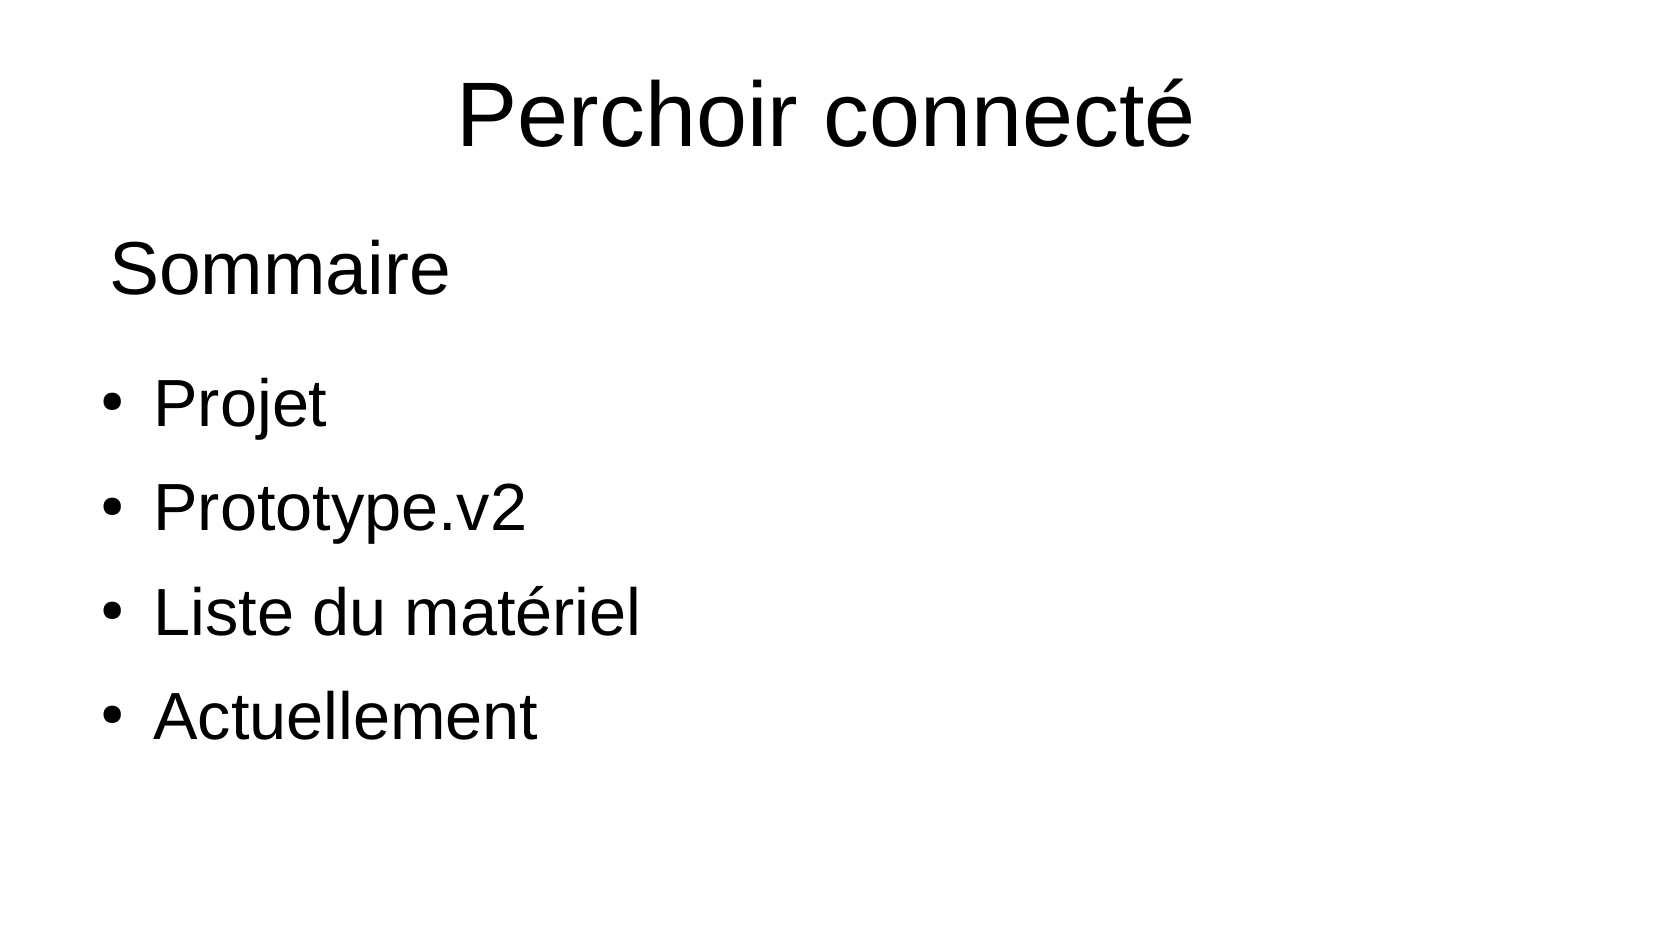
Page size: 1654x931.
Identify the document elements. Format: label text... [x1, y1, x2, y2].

list Projet Prototype.v2 Liste du matériel Actuellement [82, 366, 1571, 758]
text_box Sommaire [94, 218, 473, 343]
title Perchoir connecté [82, 37, 1571, 193]
